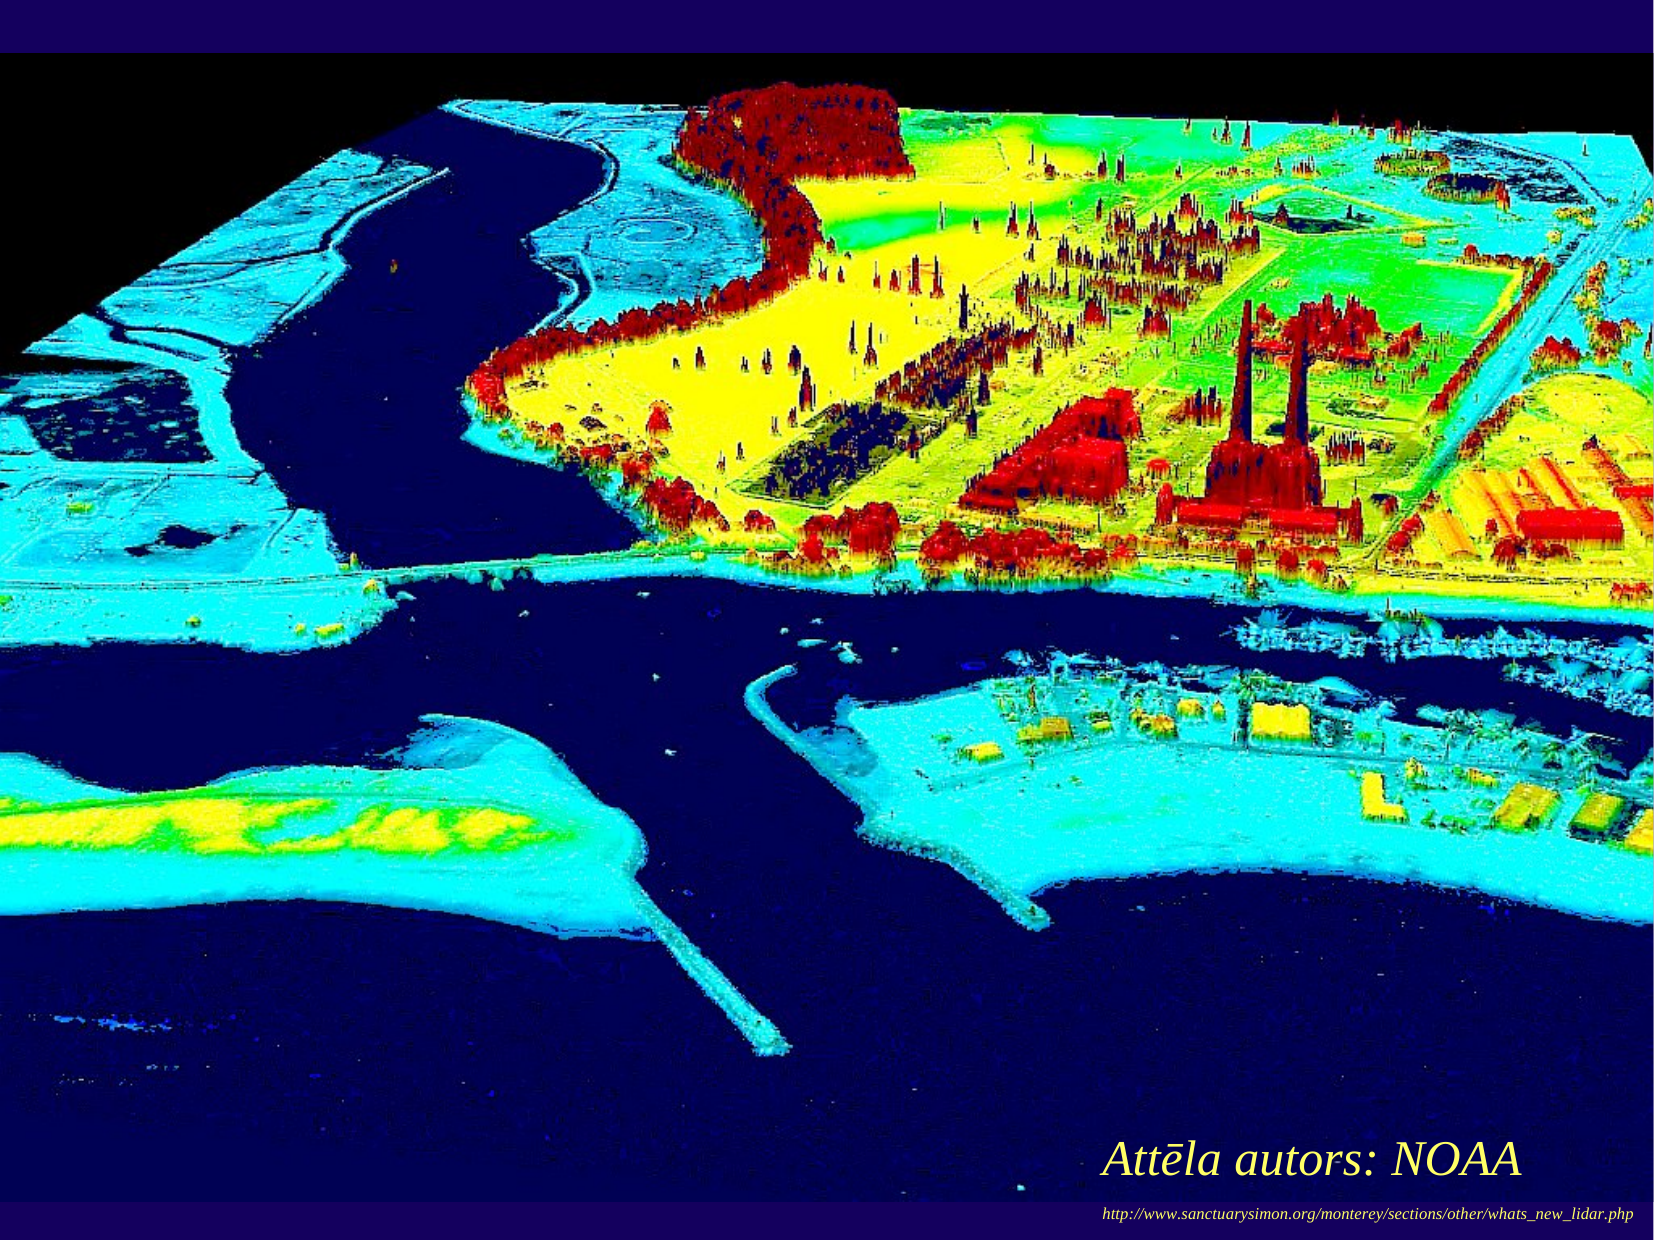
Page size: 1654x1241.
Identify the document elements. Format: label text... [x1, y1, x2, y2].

picture [0, 53, 1654, 1202]
text_box Attēla autors: NOAA http://www.sanctuarysimon.org/monterey/sections/other/whats_new_lidar.php [1102, 1131, 1636, 1223]
